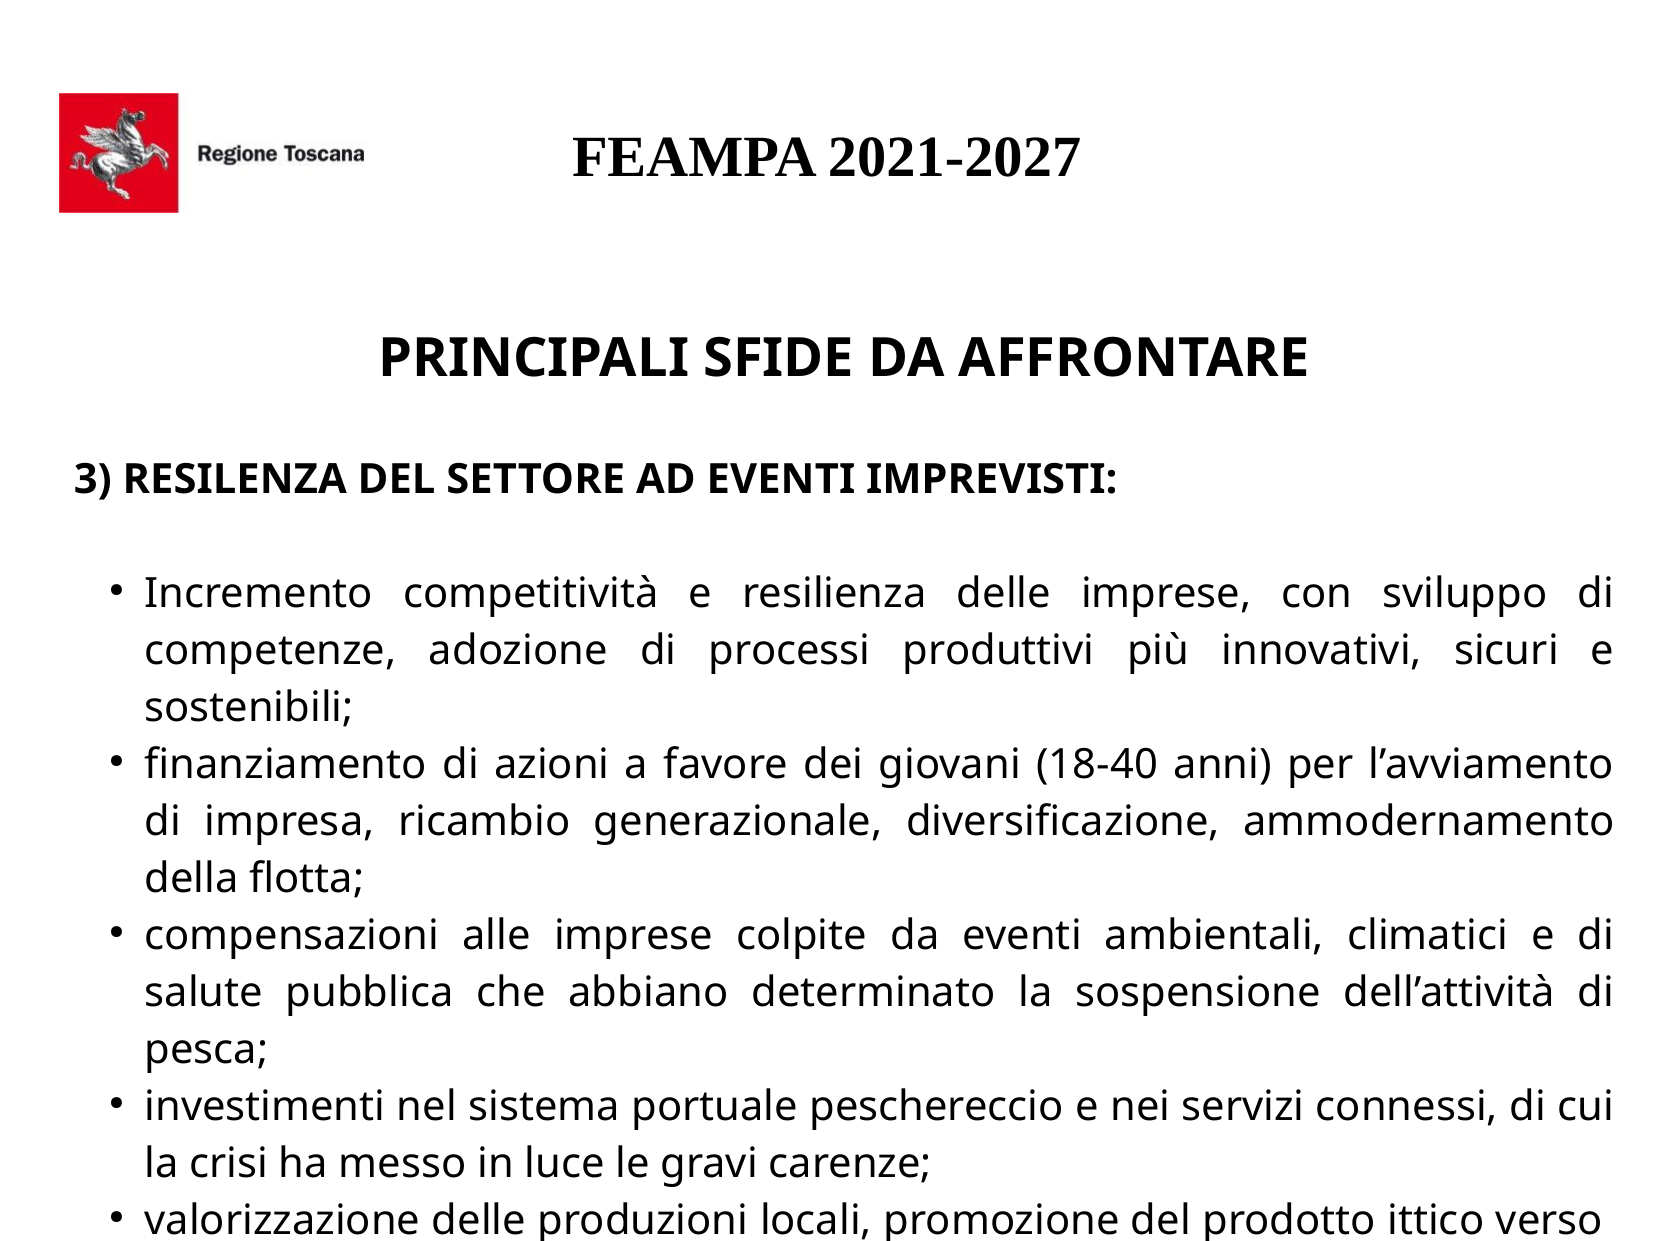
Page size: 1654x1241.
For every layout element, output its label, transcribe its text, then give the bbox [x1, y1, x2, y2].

title FEAMPA 2021-2027 [82, 49, 1571, 248]
text_box PRINCIPALI SFIDE DA AFFRONTARE 3) RESILENZA DEL SETTORE AD EVENTI IMPREVISTI: Incremento competitività e resilienza delle imprese, con sviluppo di competenze, adozione di processi produttivi più innovativi, sicuri e sostenibili; finanziamento di azioni a favore dei giovani (18-40 anni) per l’avviamento di impresa, ricambio generazionale, diversificazione, ammodernamento della flotta; compensazioni alle imprese colpite da eventi ambientali, climatici e di salute pubblica che abbiano determinato la sospensione dell’attività di pesca; investimenti nel sistema portuale peschereccio e nei servizi connessi, di cui la crisi ha messo in luce le gravi carenze; valorizzazione delle produzioni locali, promozione del prodotto ittico verso i consumatori. [23, 248, 1630, 1126]
picture [59, 93, 367, 213]
